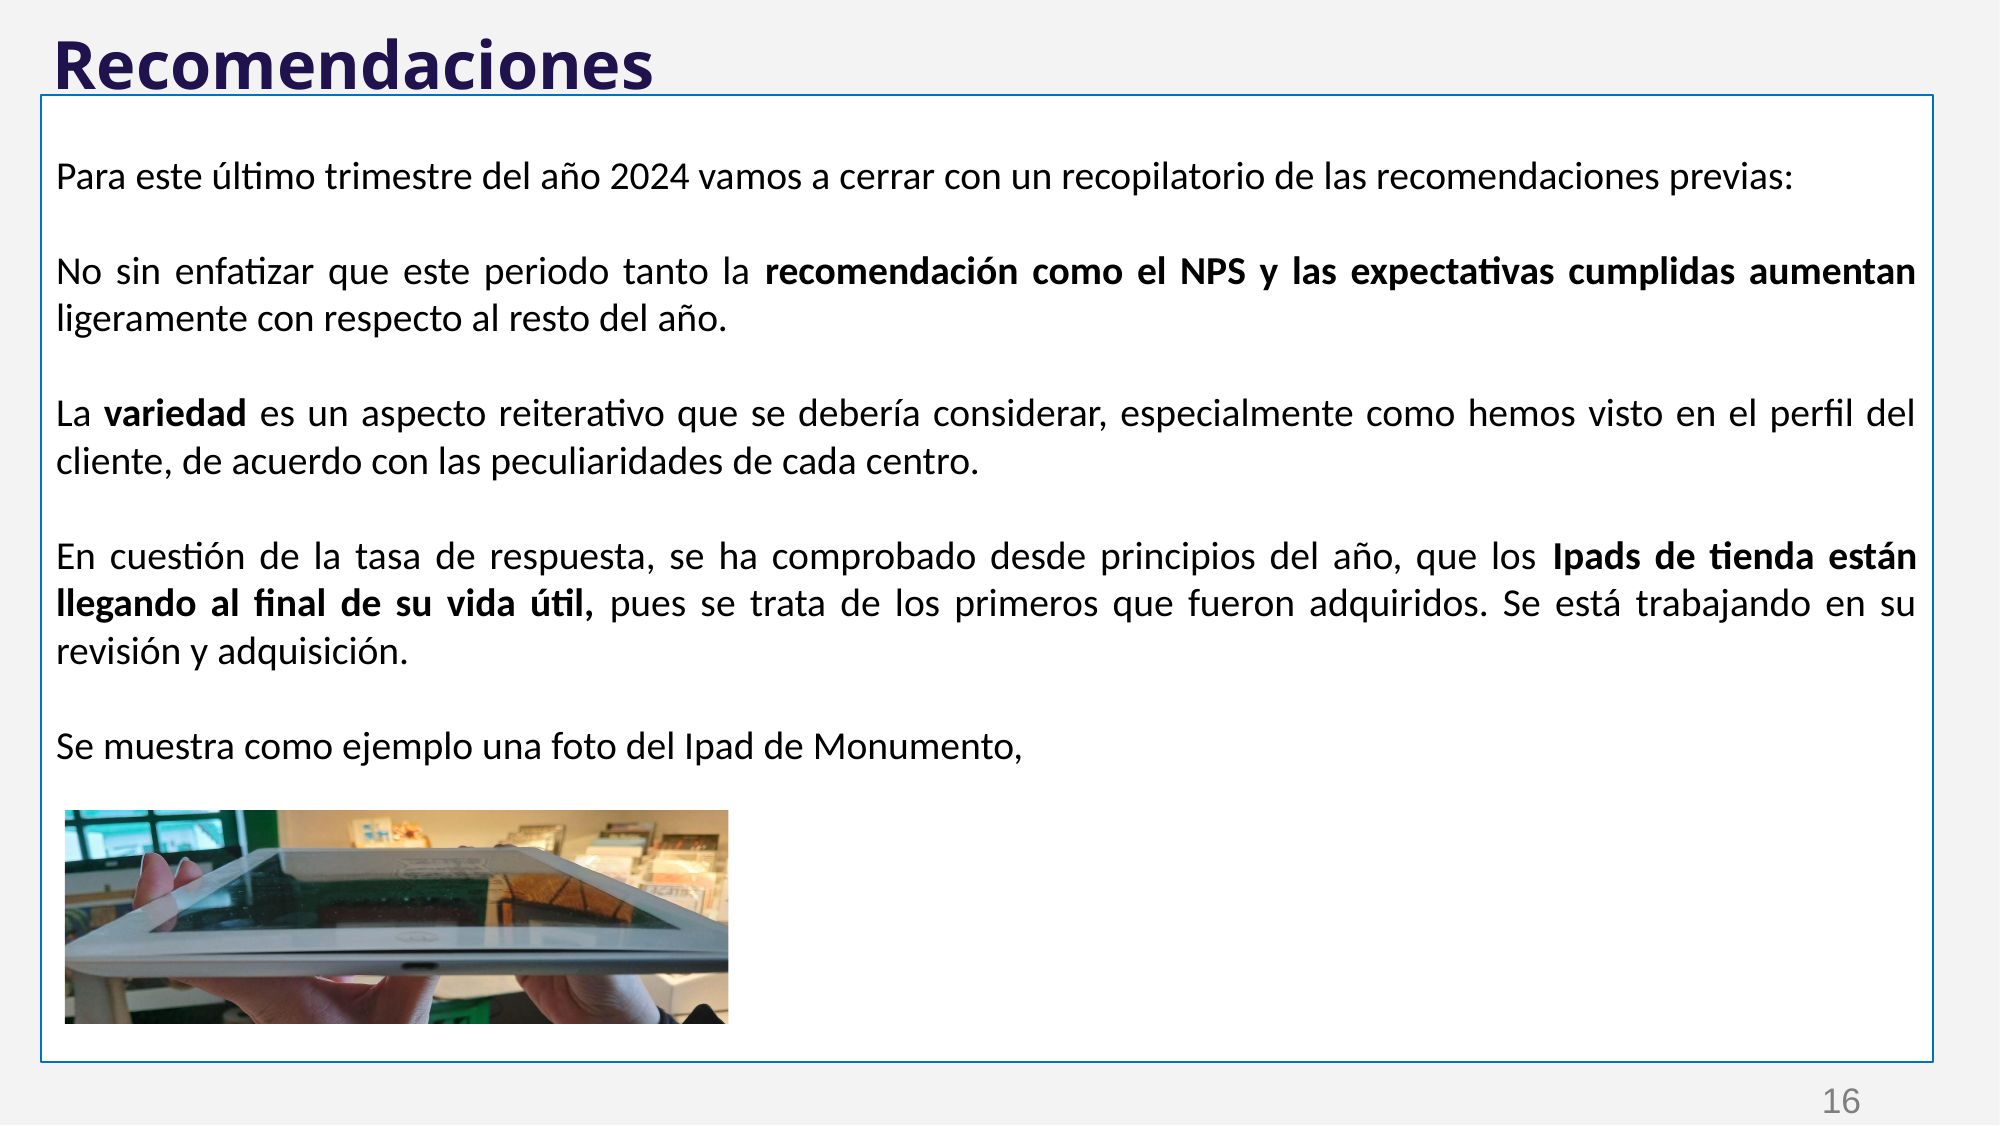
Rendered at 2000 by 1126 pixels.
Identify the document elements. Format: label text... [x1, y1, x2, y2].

slide_number <number> [1412, 1069, 1880, 1126]
text_box Recomendaciones [52, 0, 1945, 126]
text_box Para este último trimestre del año 2024 vamos a cerrar con un recopilatorio de las recomendaciones previas: No sin enfatizar que este periodo tanto la recomendación como el NPS y las expectativas cumplidas aumentan ligeramente con respecto al resto del año. La variedad es un aspecto reiterativo que se debería considerar, especialmente como hemos visto en el perfil del cliente, de acuerdo con las peculiaridades de cada centro. En cuestión de la tasa de respuesta, se ha comprobado desde principios del año, que los Ipads de tienda están llegando al final de su vida útil, pues se trata de los primeros que fueron adquiridos. Se está trabajando en su revisión y adquisición. Se muestra como ejemplo una foto del Ipad de Monumento, [40, 94, 1934, 1062]
picture [64, 810, 729, 1024]
